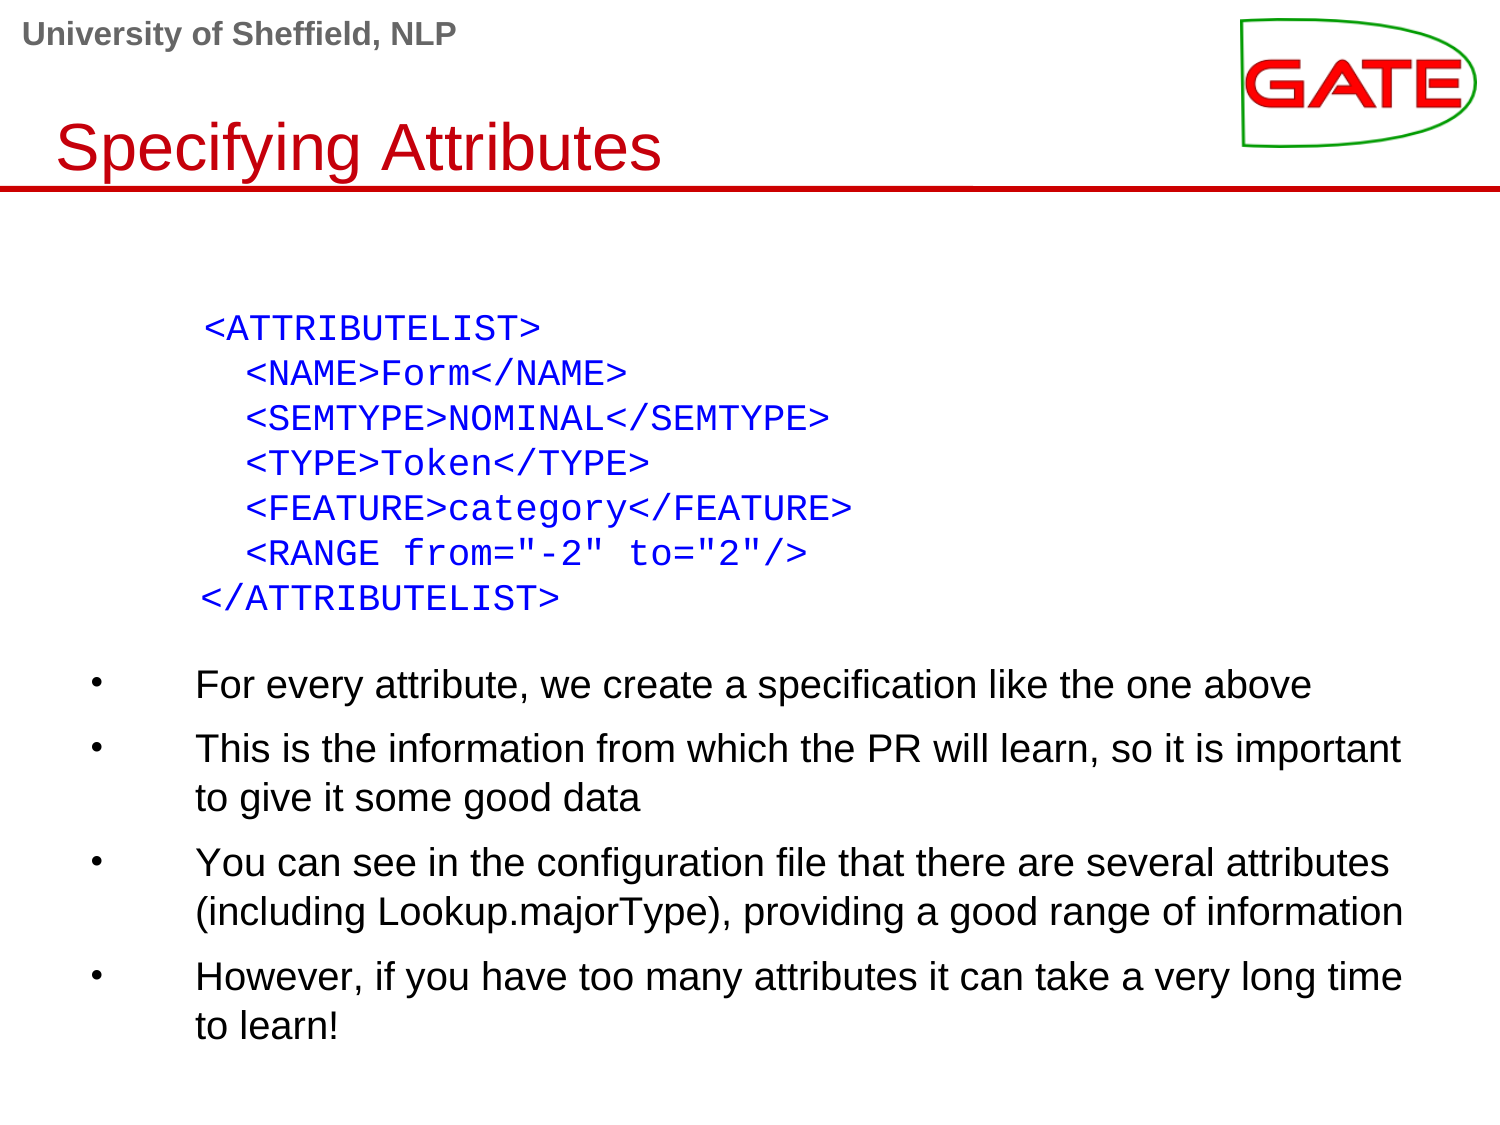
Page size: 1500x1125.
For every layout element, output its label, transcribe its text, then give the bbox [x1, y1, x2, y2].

title Specifying Attributes [41, 37, 1391, 254]
picture [1240, 18, 1477, 148]
list For every attribute, we create a specification like the one above This is the information from which the PR will learn, so it is important to give it some good data You can see in the configuration file that there are several attributes (including Lookup.majorType), providing a good range of information However, if you have too many attributes it can take a very long time to learn! [75, 649, 1425, 1093]
text_box <ATTRIBUTELIST> <NAME>Form</NAME> <SEMTYPE>NOMINAL</SEMTYPE> <TYPE>Token</TYPE> <FEATURE>category</FEATURE> <RANGE from="-2" to="2"/> </ATTRIBUTELIST> [118, 295, 1500, 626]
